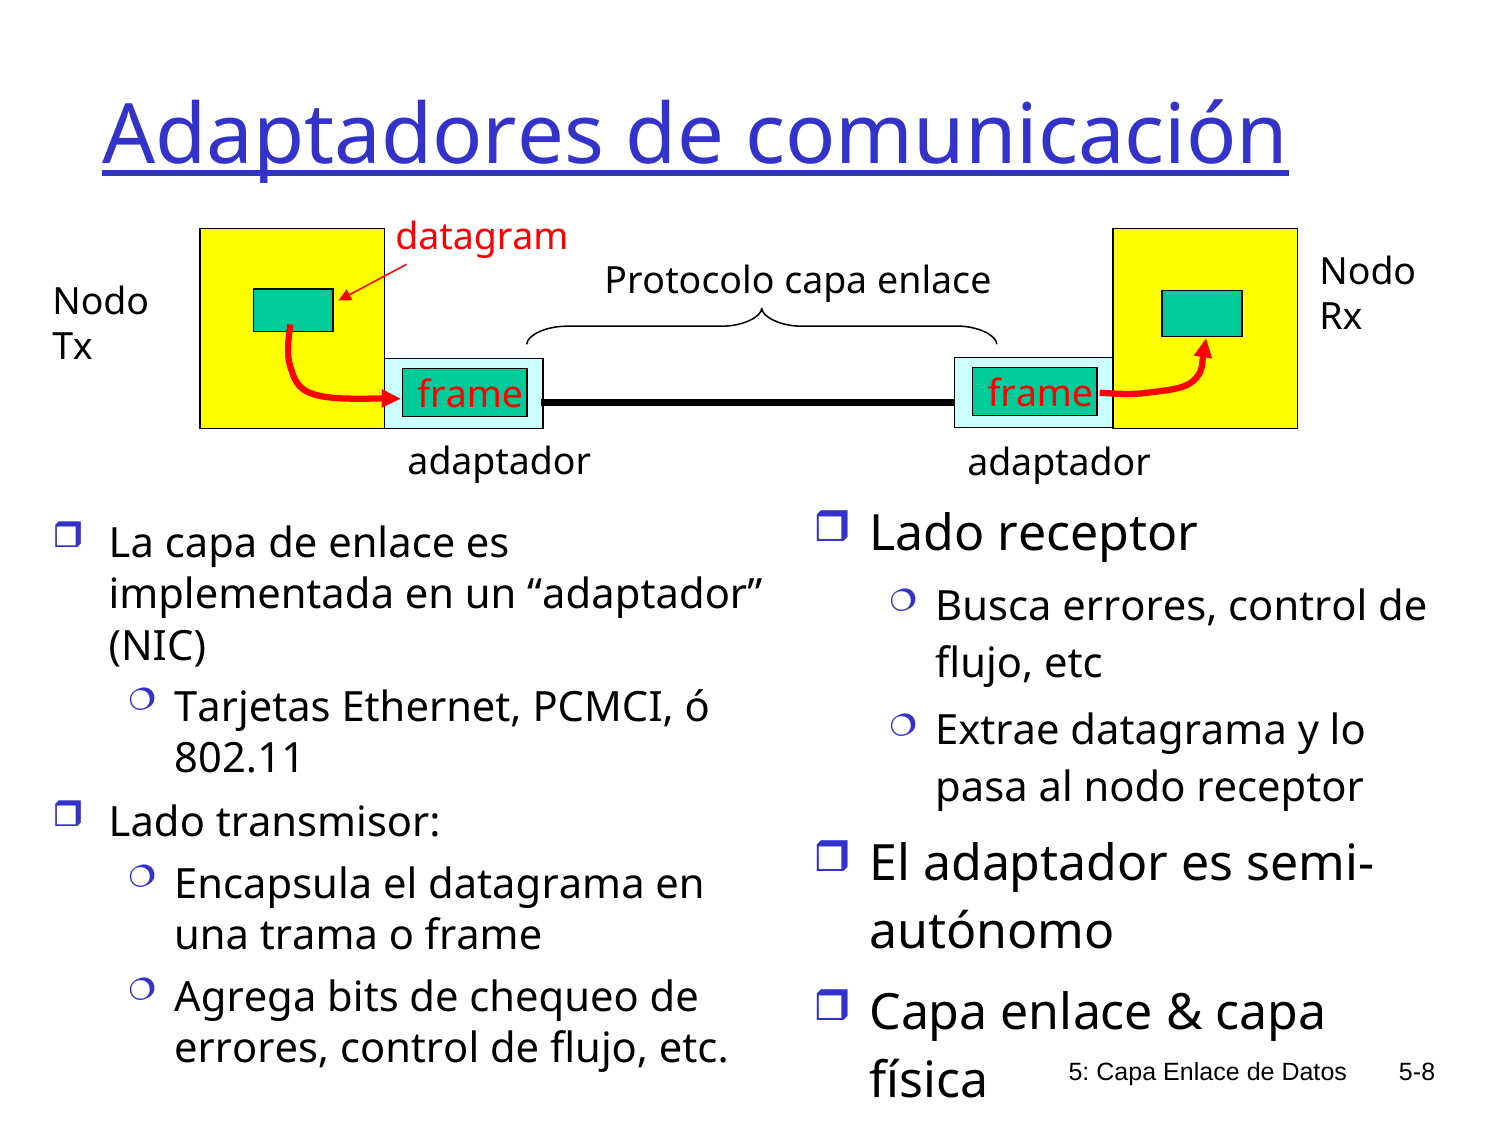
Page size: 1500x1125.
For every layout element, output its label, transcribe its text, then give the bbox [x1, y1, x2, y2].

text_box frame [972, 367, 1097, 416]
title Adaptadores de comunicación [87, 37, 1363, 225]
text_box [200, 228, 543, 429]
text_box frame [402, 368, 527, 417]
text_box Protocolo capa enlace [589, 247, 1007, 309]
text_box adaptador [392, 429, 607, 490]
text_box Nodo Rx [1304, 238, 1432, 345]
list Lado receptor Busca errores, control de flujo, etc Extrae datagrama y lo pasa al nodo receptor El adaptador es semi-autónomo Capa enlace & capa física [798, 489, 1470, 1028]
text_box adaptador [952, 430, 1167, 491]
text_box Nodo Tx [37, 269, 175, 375]
text_box [954, 228, 1298, 429]
list La capa de enlace es implementada en un “adaptador” (NIC) Tarjetas Ethernet, PCMCI, ó 802.11 Lado transmisor: Encapsula el datagrama en una trama o frame Agrega bits de chequeo de errores, control de flujo, etc. [37, 508, 788, 1125]
text_box datagram [380, 204, 584, 265]
